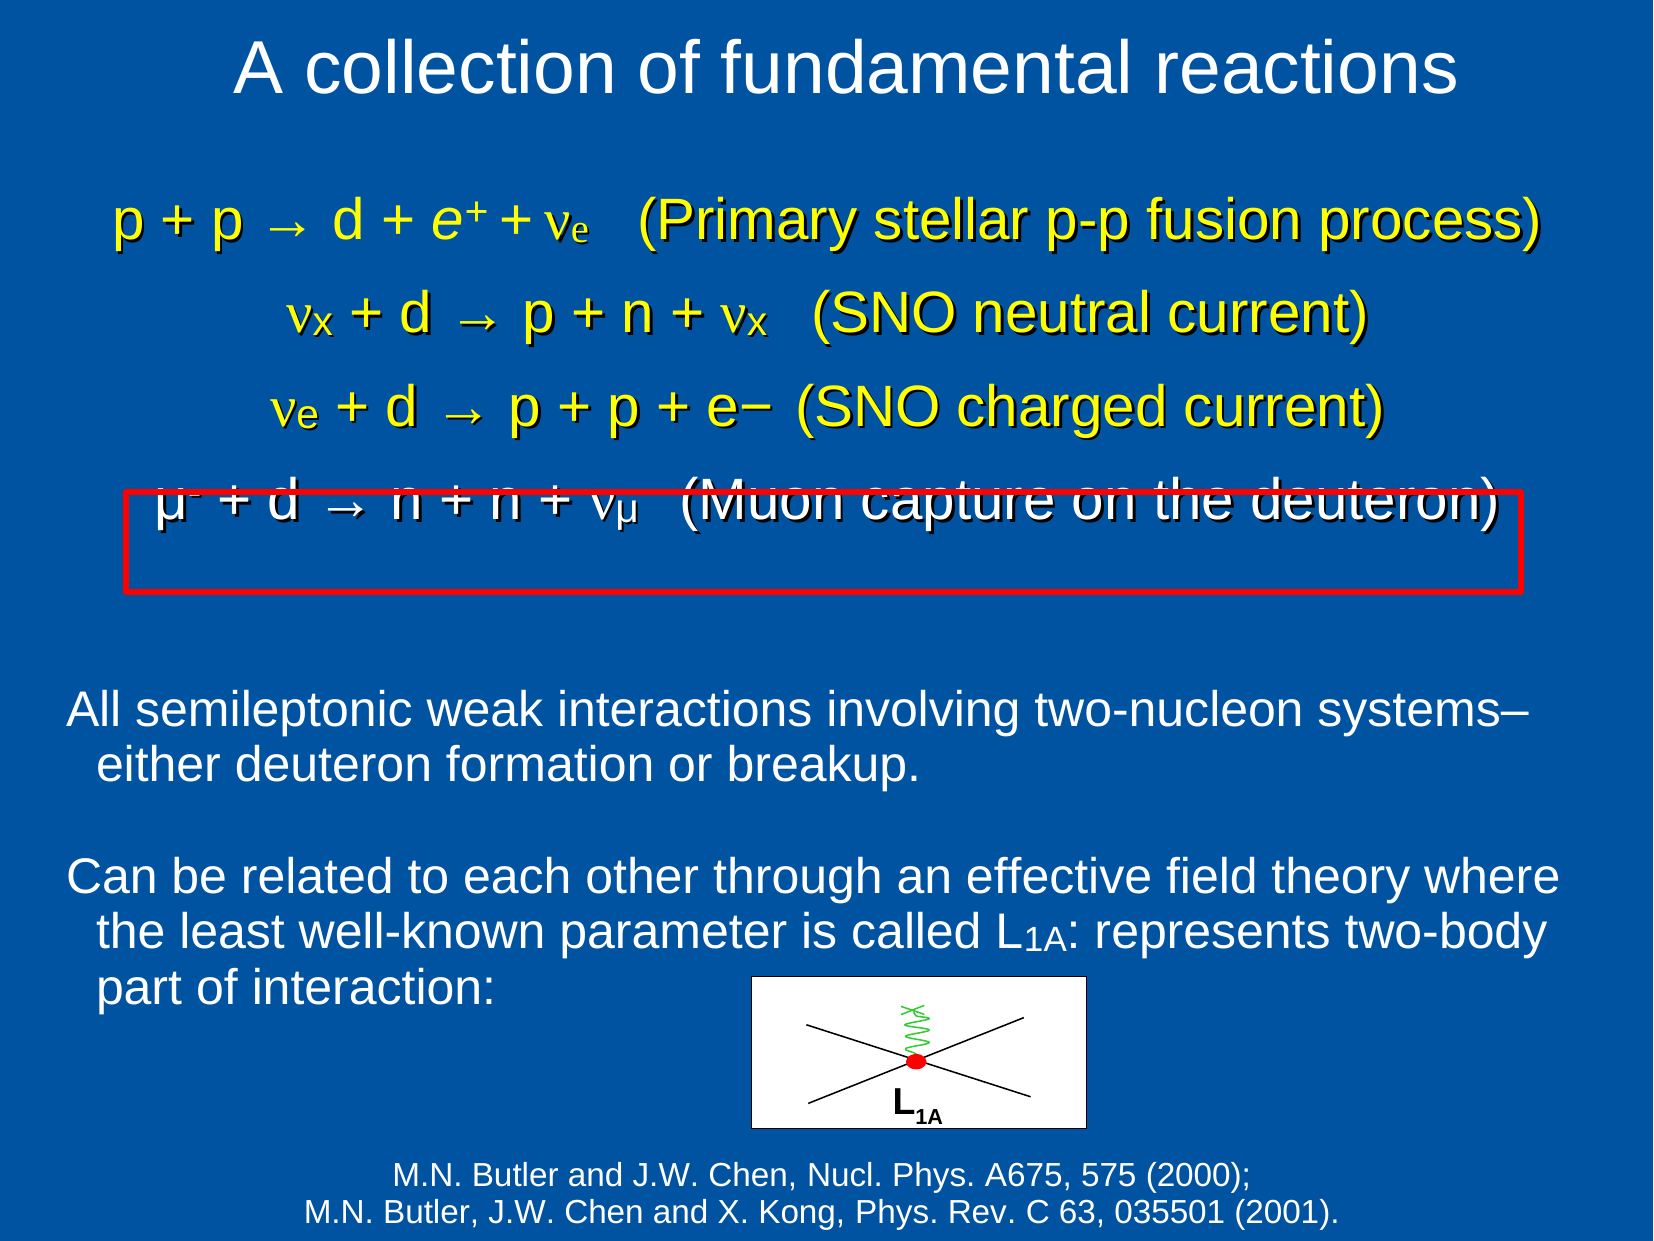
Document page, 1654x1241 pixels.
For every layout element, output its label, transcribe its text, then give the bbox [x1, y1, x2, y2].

text_box p + p → d + e+ + νe (Primary stellar p-p fusion process) νx + d → p + n + νx (SNO neutral current) νe + d → p + p + e− (SNO charged current) μ- + d → n + n + νμ (Muon capture on the deuteron) [20, 179, 1635, 592]
text_box M.N. Butler and J.W. Chen, Nucl. Phys. A675, 575 (2000); M.N. Butler, J.W. Chen and X. Kong, Phys. Rev. C 63, 035501 (2001). [0, 1148, 1653, 1241]
text_box All semileptonic weak interactions involving two-nucleon systems–either deuteron formation or breakup. Can be related to each other through an effective field theory where the least well-known parameter is called L1A: represents two-body part of interaction: [51, 673, 1593, 1036]
text_box A collection of fundamental reactions [39, 18, 1653, 118]
text_box [751, 1036, 1087, 1129]
text_box p + p → d + e+ + νe (Primary stellar p-p fusion process) νx + d → p + n + νx (SNO neutral current) νe + d → p + p + e− (SNO charged current) μ- + d → n + n + νμ (Muon capture on the deuteron) [129, 495, 1518, 589]
text_box L1A [877, 1073, 1033, 1137]
